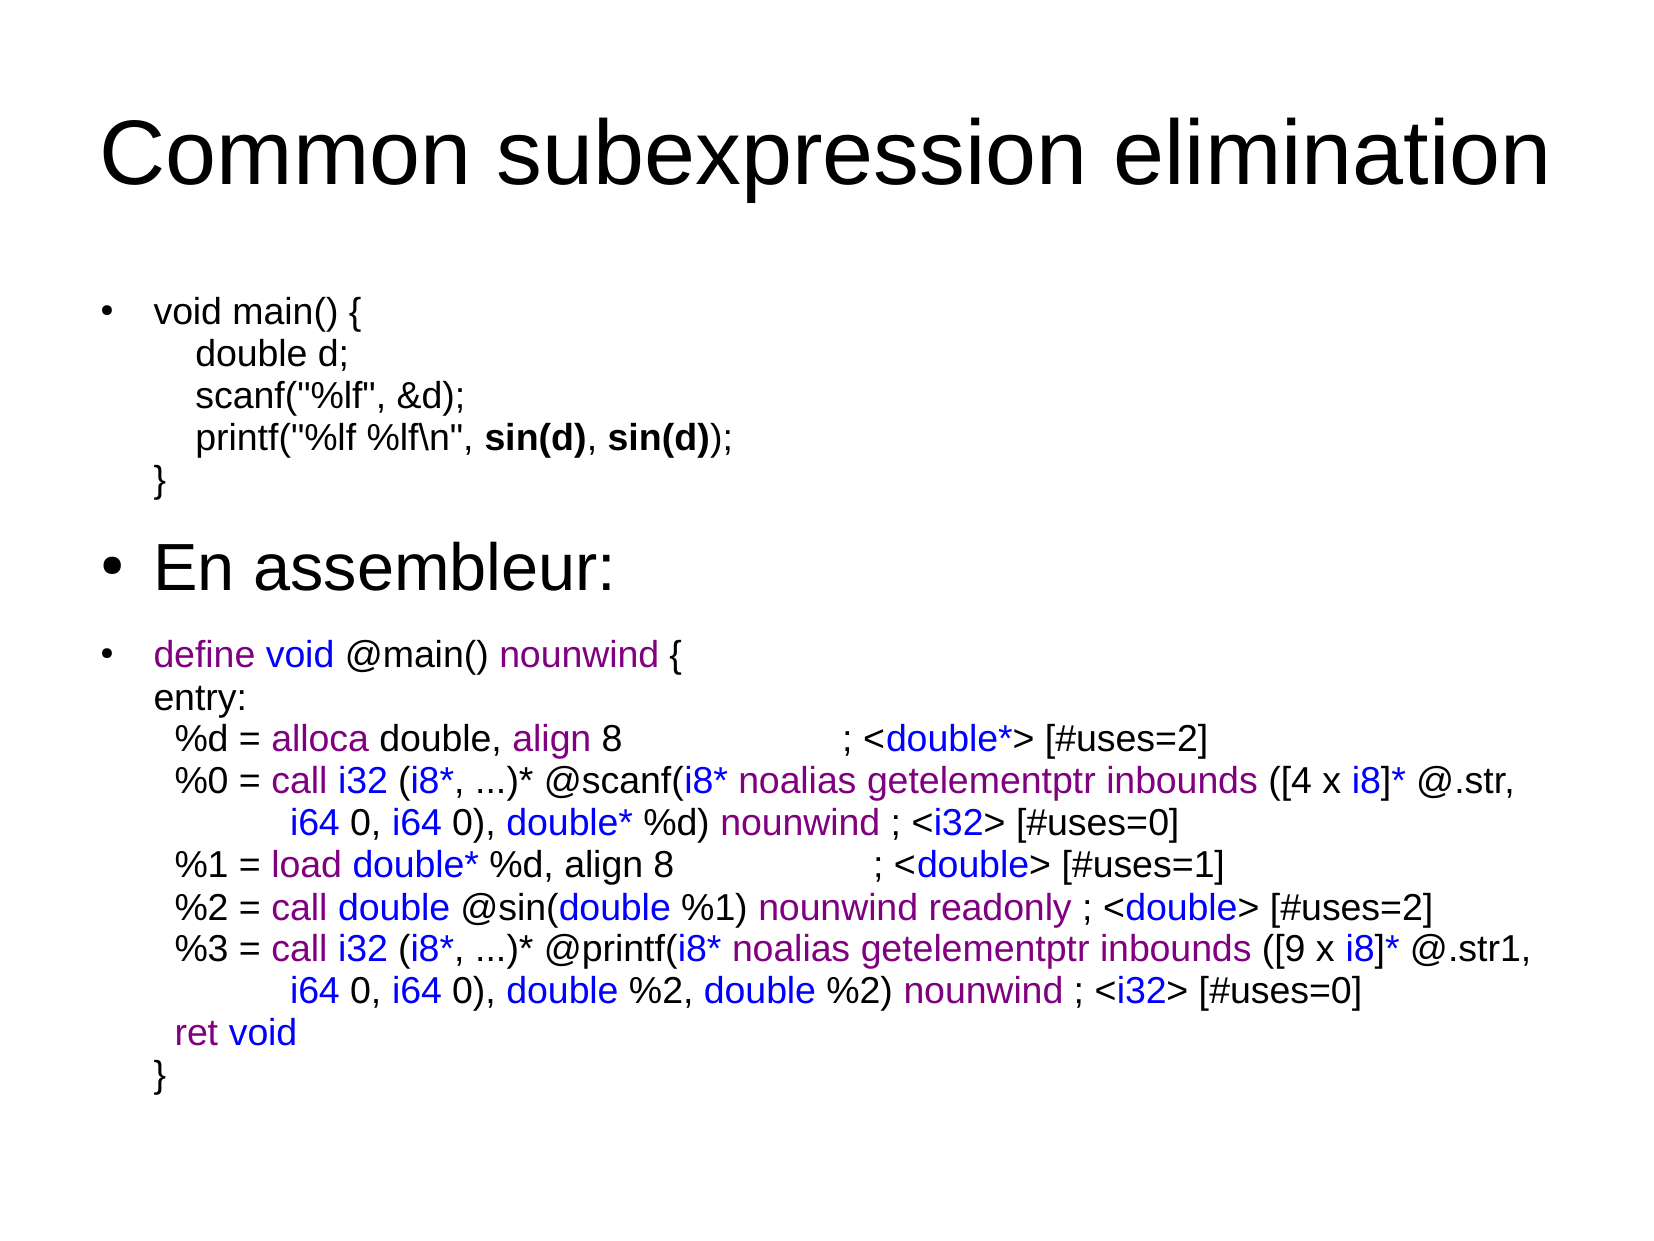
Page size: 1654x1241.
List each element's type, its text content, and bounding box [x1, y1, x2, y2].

list void main() { double d; scanf("%lf", &d); printf("%lf %lf\n", sin(d), sin(d)); } En assembleur: define void @main() nounwind { entry: %d = alloca double, align 8 ; <double*> [#uses=2] %0 = call i32 (i8*, ...)* @scanf(i8* noalias getelementptr inbounds ([4 x i8]* @.str, i64 0, i64 0), double* %d) nounwind ; <i32> [#uses=0] %1 = load double* %d, align 8 ; <double> [#uses=1] %2 = call double @sin(double %1) nounwind readonly ; <double> [#uses=2] %3 = call i32 (i8*, ...)* @printf(i8* noalias getelementptr inbounds ([9 x i8]* @.str1, i64 0, i64 0), double %2, double %2) nounwind ; <i32> [#uses=0] ret void } [82, 290, 1571, 1168]
title Common subexpression elimination [82, 56, 1571, 250]
